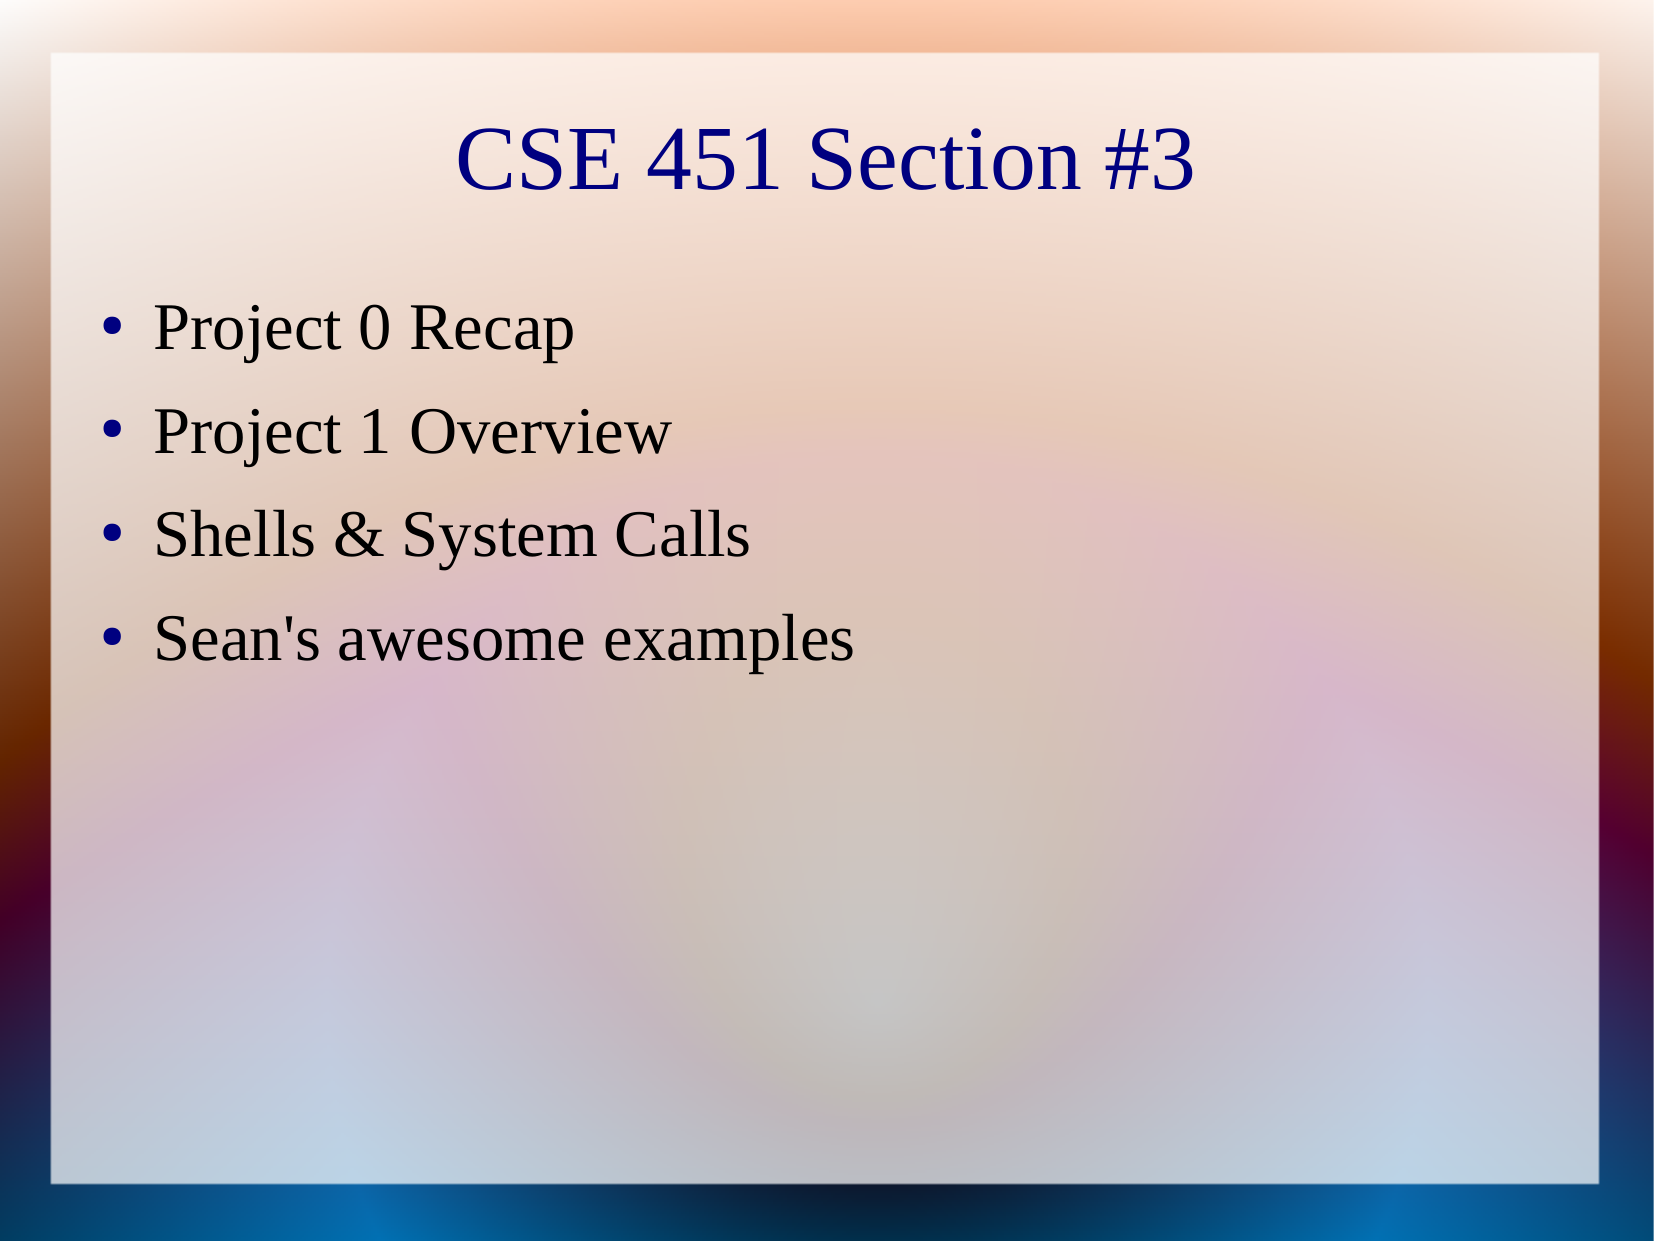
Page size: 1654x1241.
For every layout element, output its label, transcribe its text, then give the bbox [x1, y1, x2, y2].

list Project 0 Recap Project 1 Overview Shells & System Calls Sean's awesome examples [82, 290, 1571, 1034]
picture [0, 0, 1654, 1241]
title CSE 451 Section #3 [82, 55, 1571, 263]
